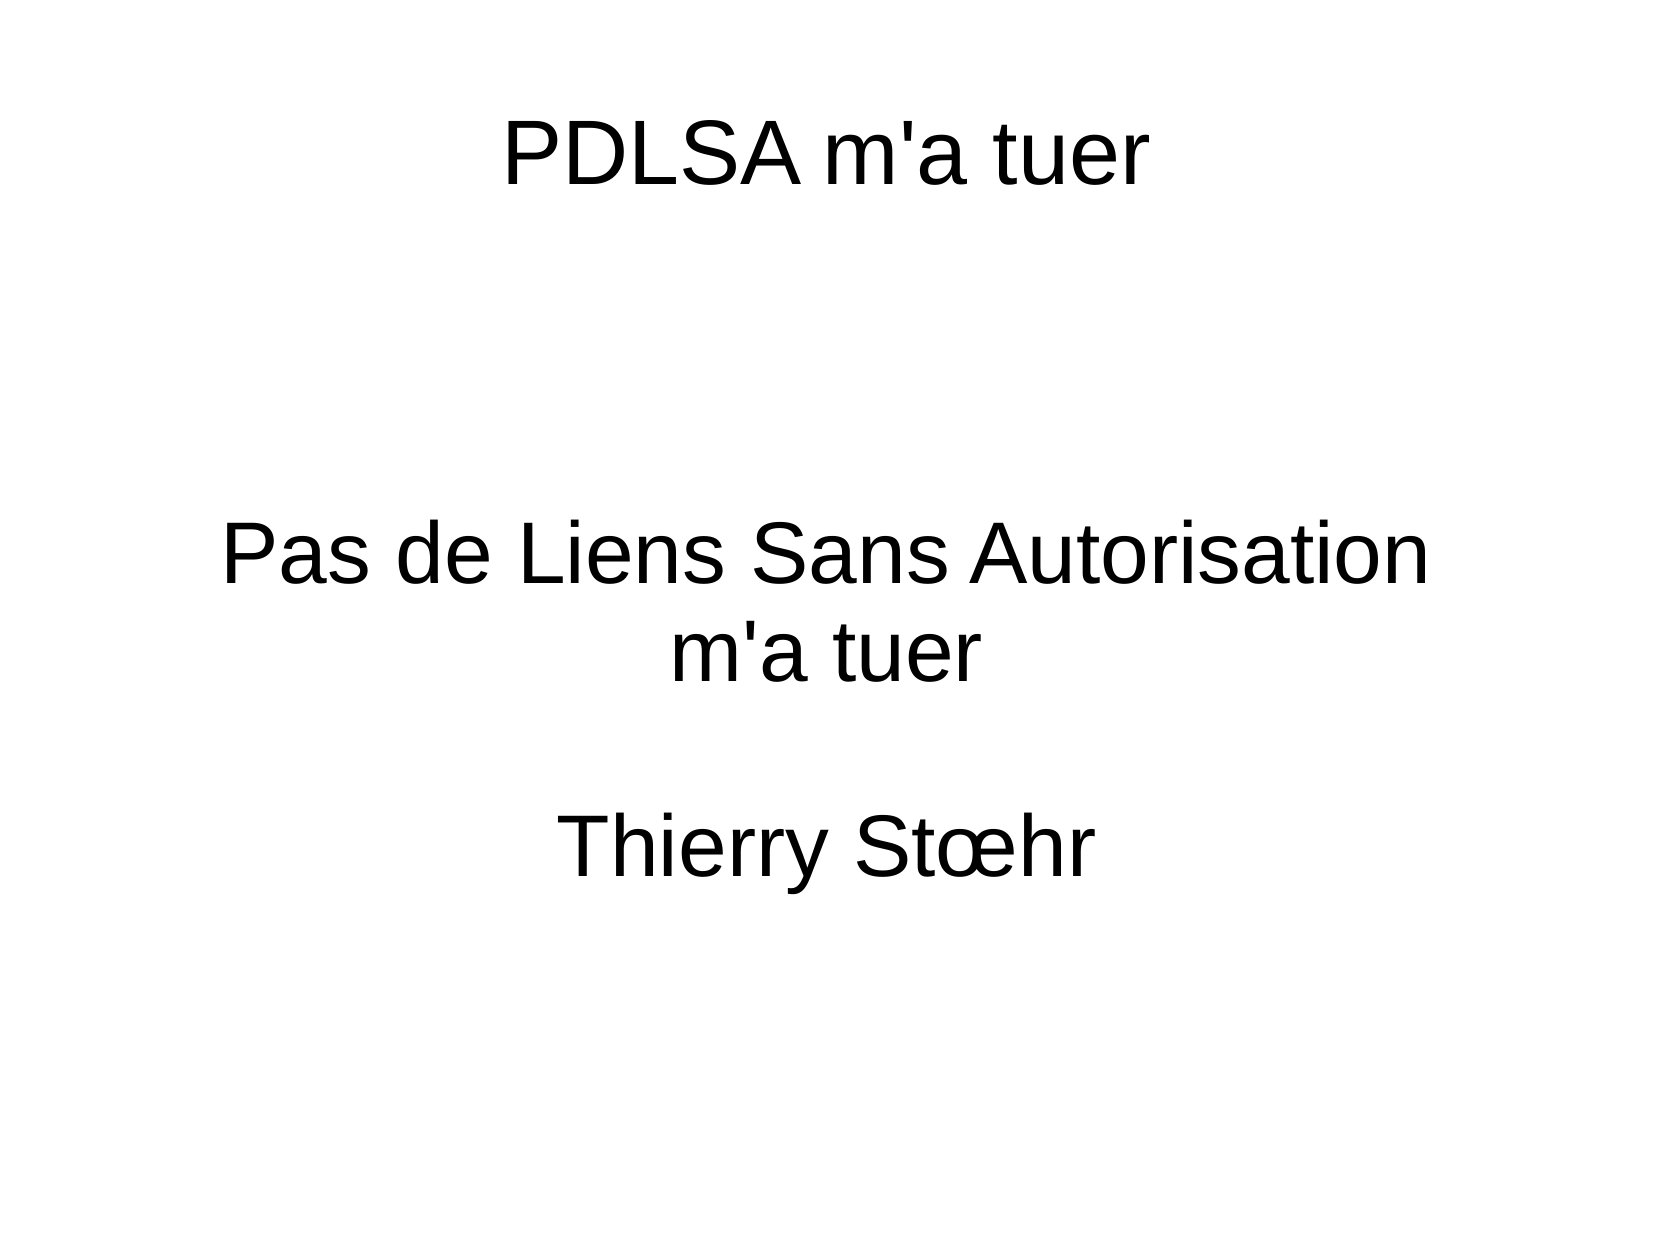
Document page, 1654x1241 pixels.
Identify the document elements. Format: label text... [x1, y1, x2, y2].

subtitle Pas de Liens Sans Autorisation m'a tuer Thierry Stœhr [82, 297, 1571, 1102]
title PDLSA m'a tuer [82, 56, 1571, 250]
